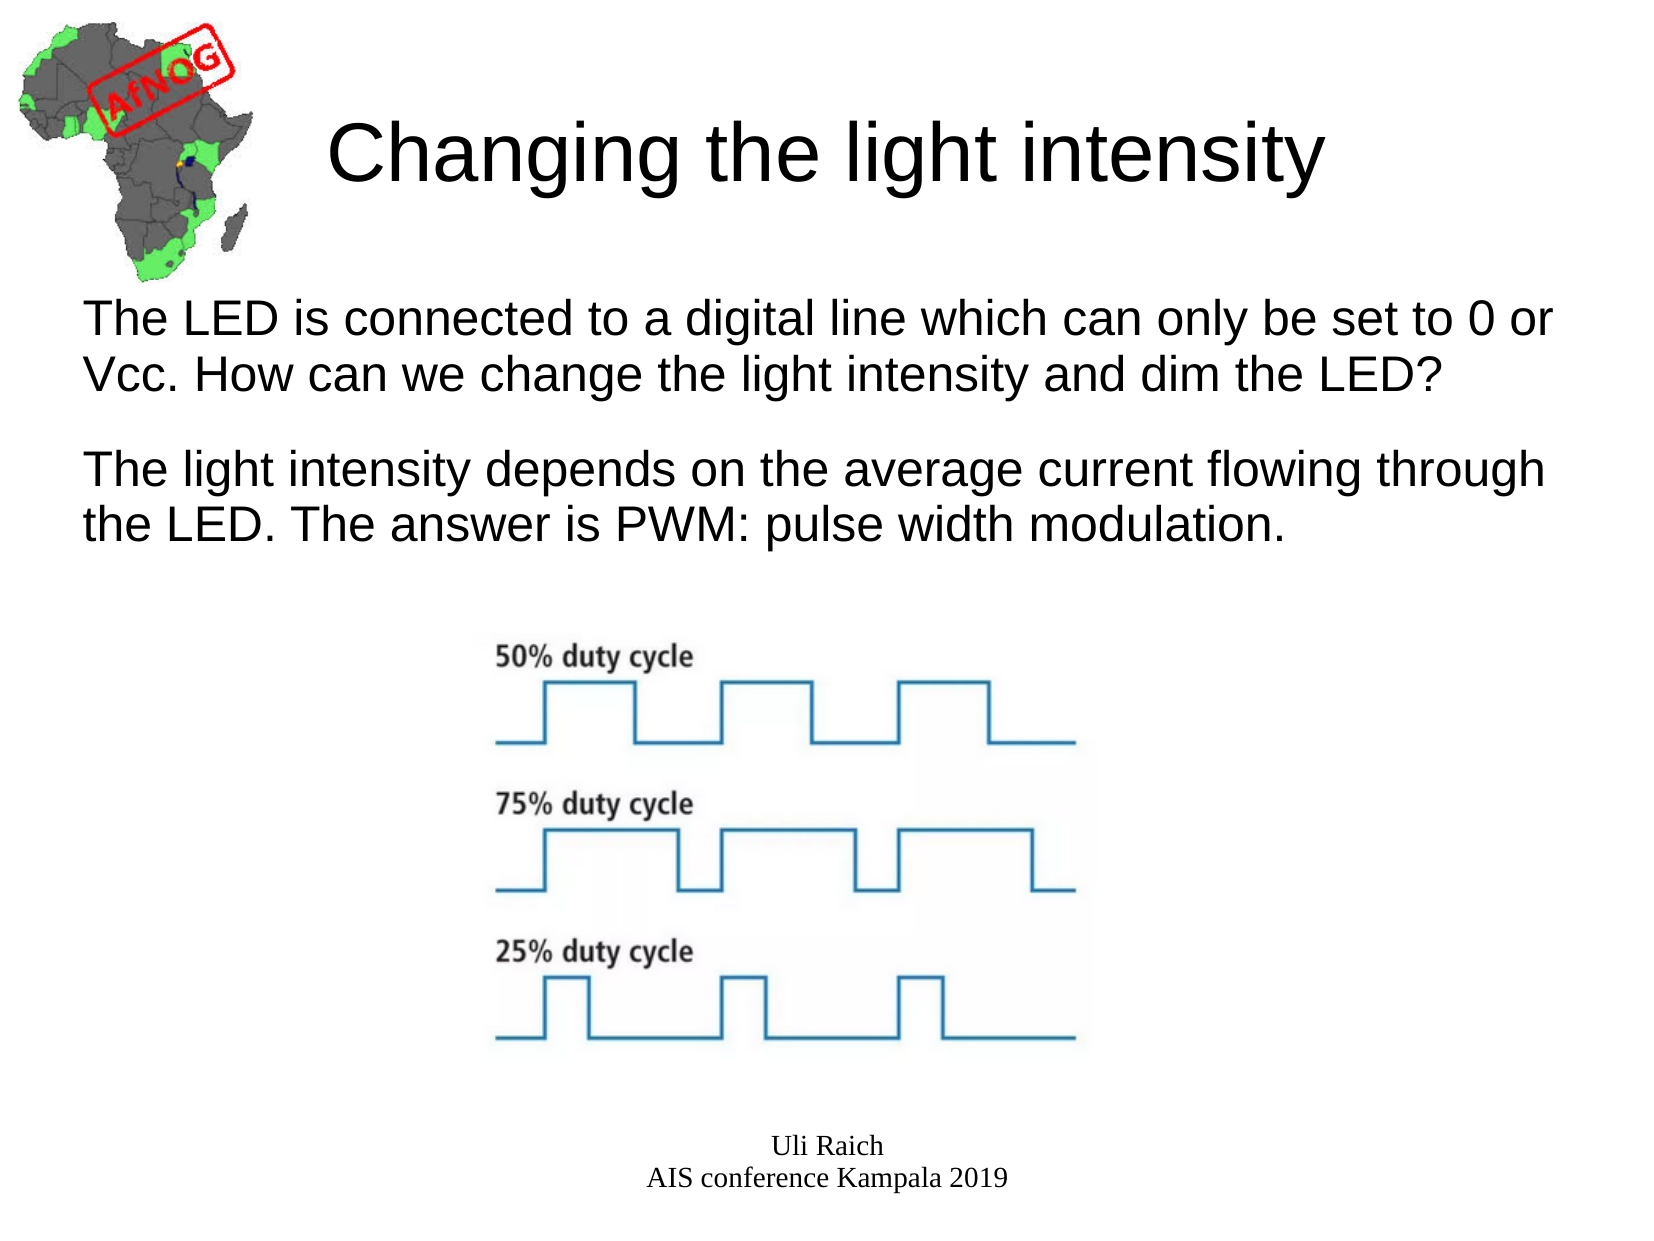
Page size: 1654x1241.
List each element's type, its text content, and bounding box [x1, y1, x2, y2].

picture [422, 599, 1186, 1096]
title Changing the light intensity [82, 49, 1571, 257]
picture [9, 0, 259, 291]
list The LED is connected to a digital line which can only be set to 0 or Vcc. How can we change the light intensity and dim the LED? The light intensity depends on the average current flowing through the LED. The answer is PWM: pulse width modulation. [82, 290, 1571, 1010]
